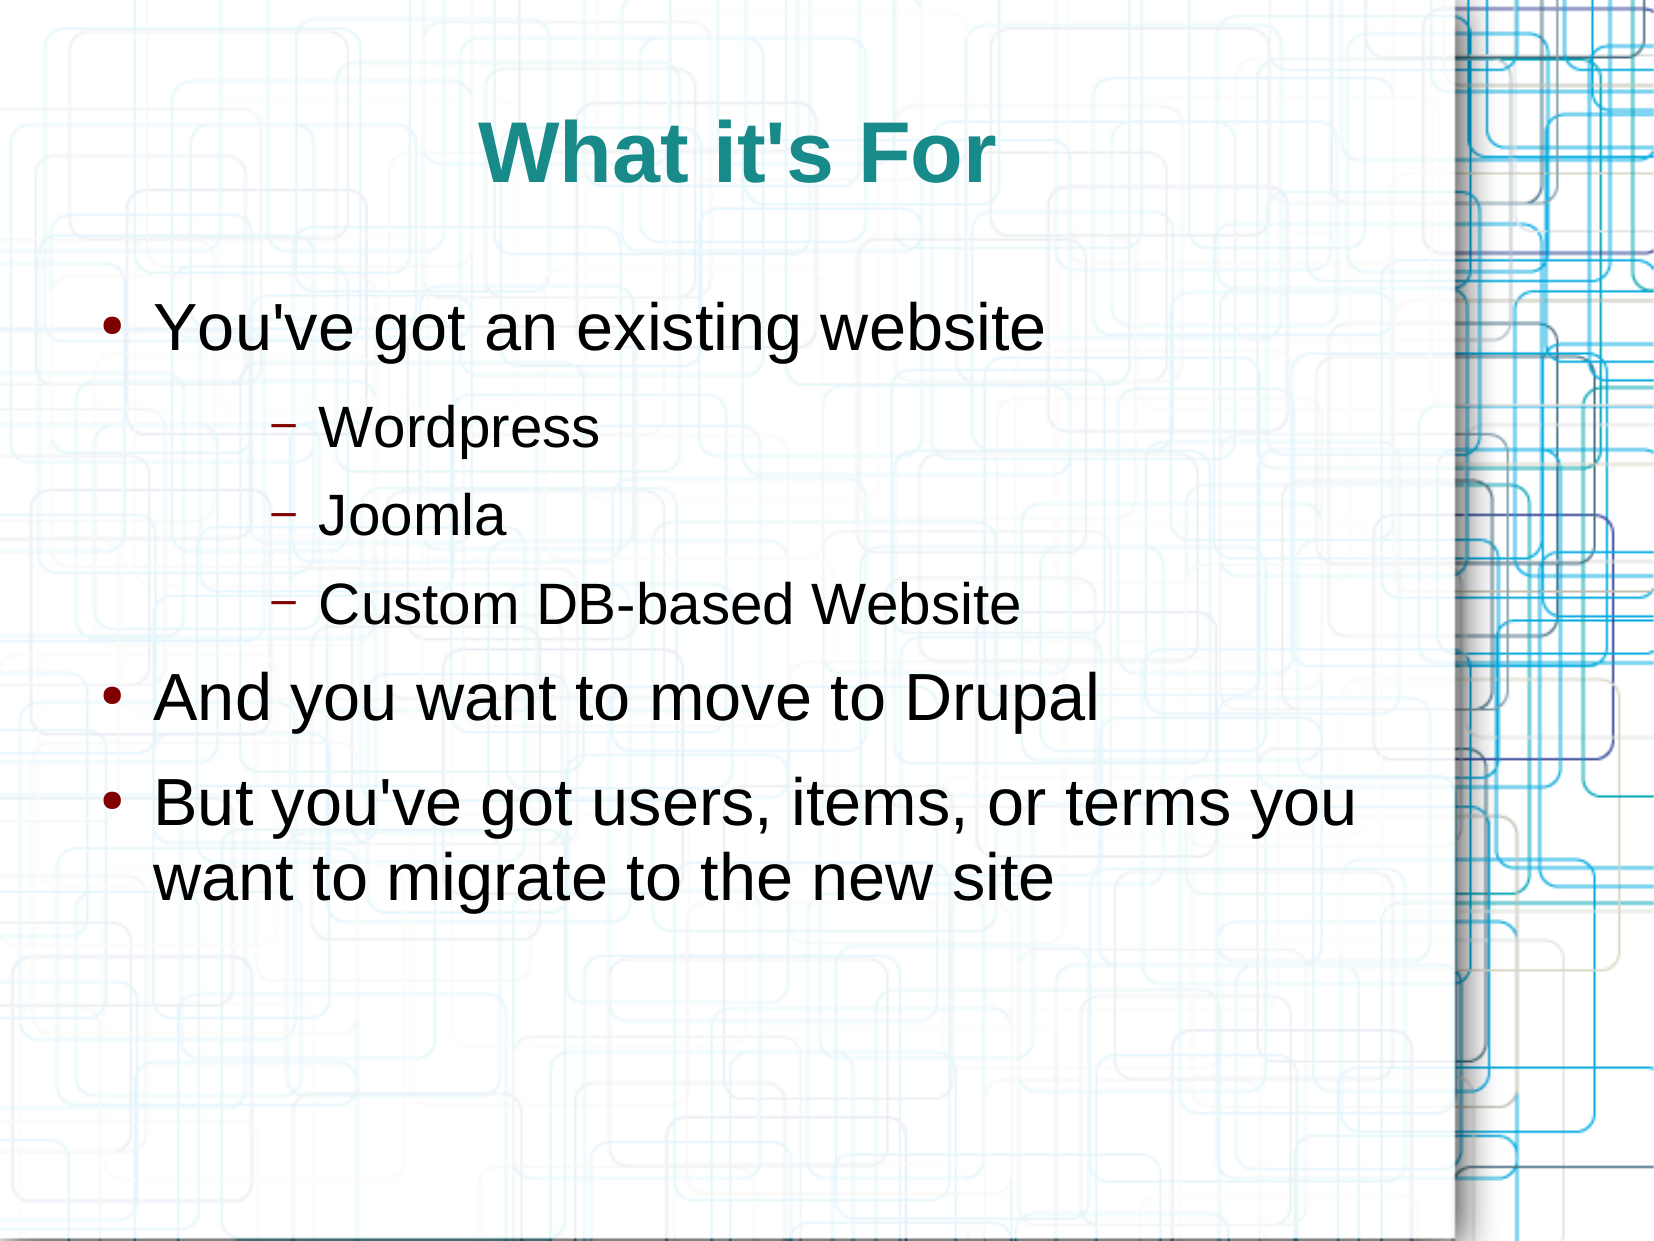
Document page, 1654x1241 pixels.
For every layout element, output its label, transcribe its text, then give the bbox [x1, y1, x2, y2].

title What it's For [59, 49, 1418, 257]
picture [0, 0, 1654, 1241]
list You've got an existing website Wordpress Joomla Custom DB-based Website And you want to move to Drupal But you've got users, items, or terms you want to migrate to the new site [82, 290, 1418, 1109]
